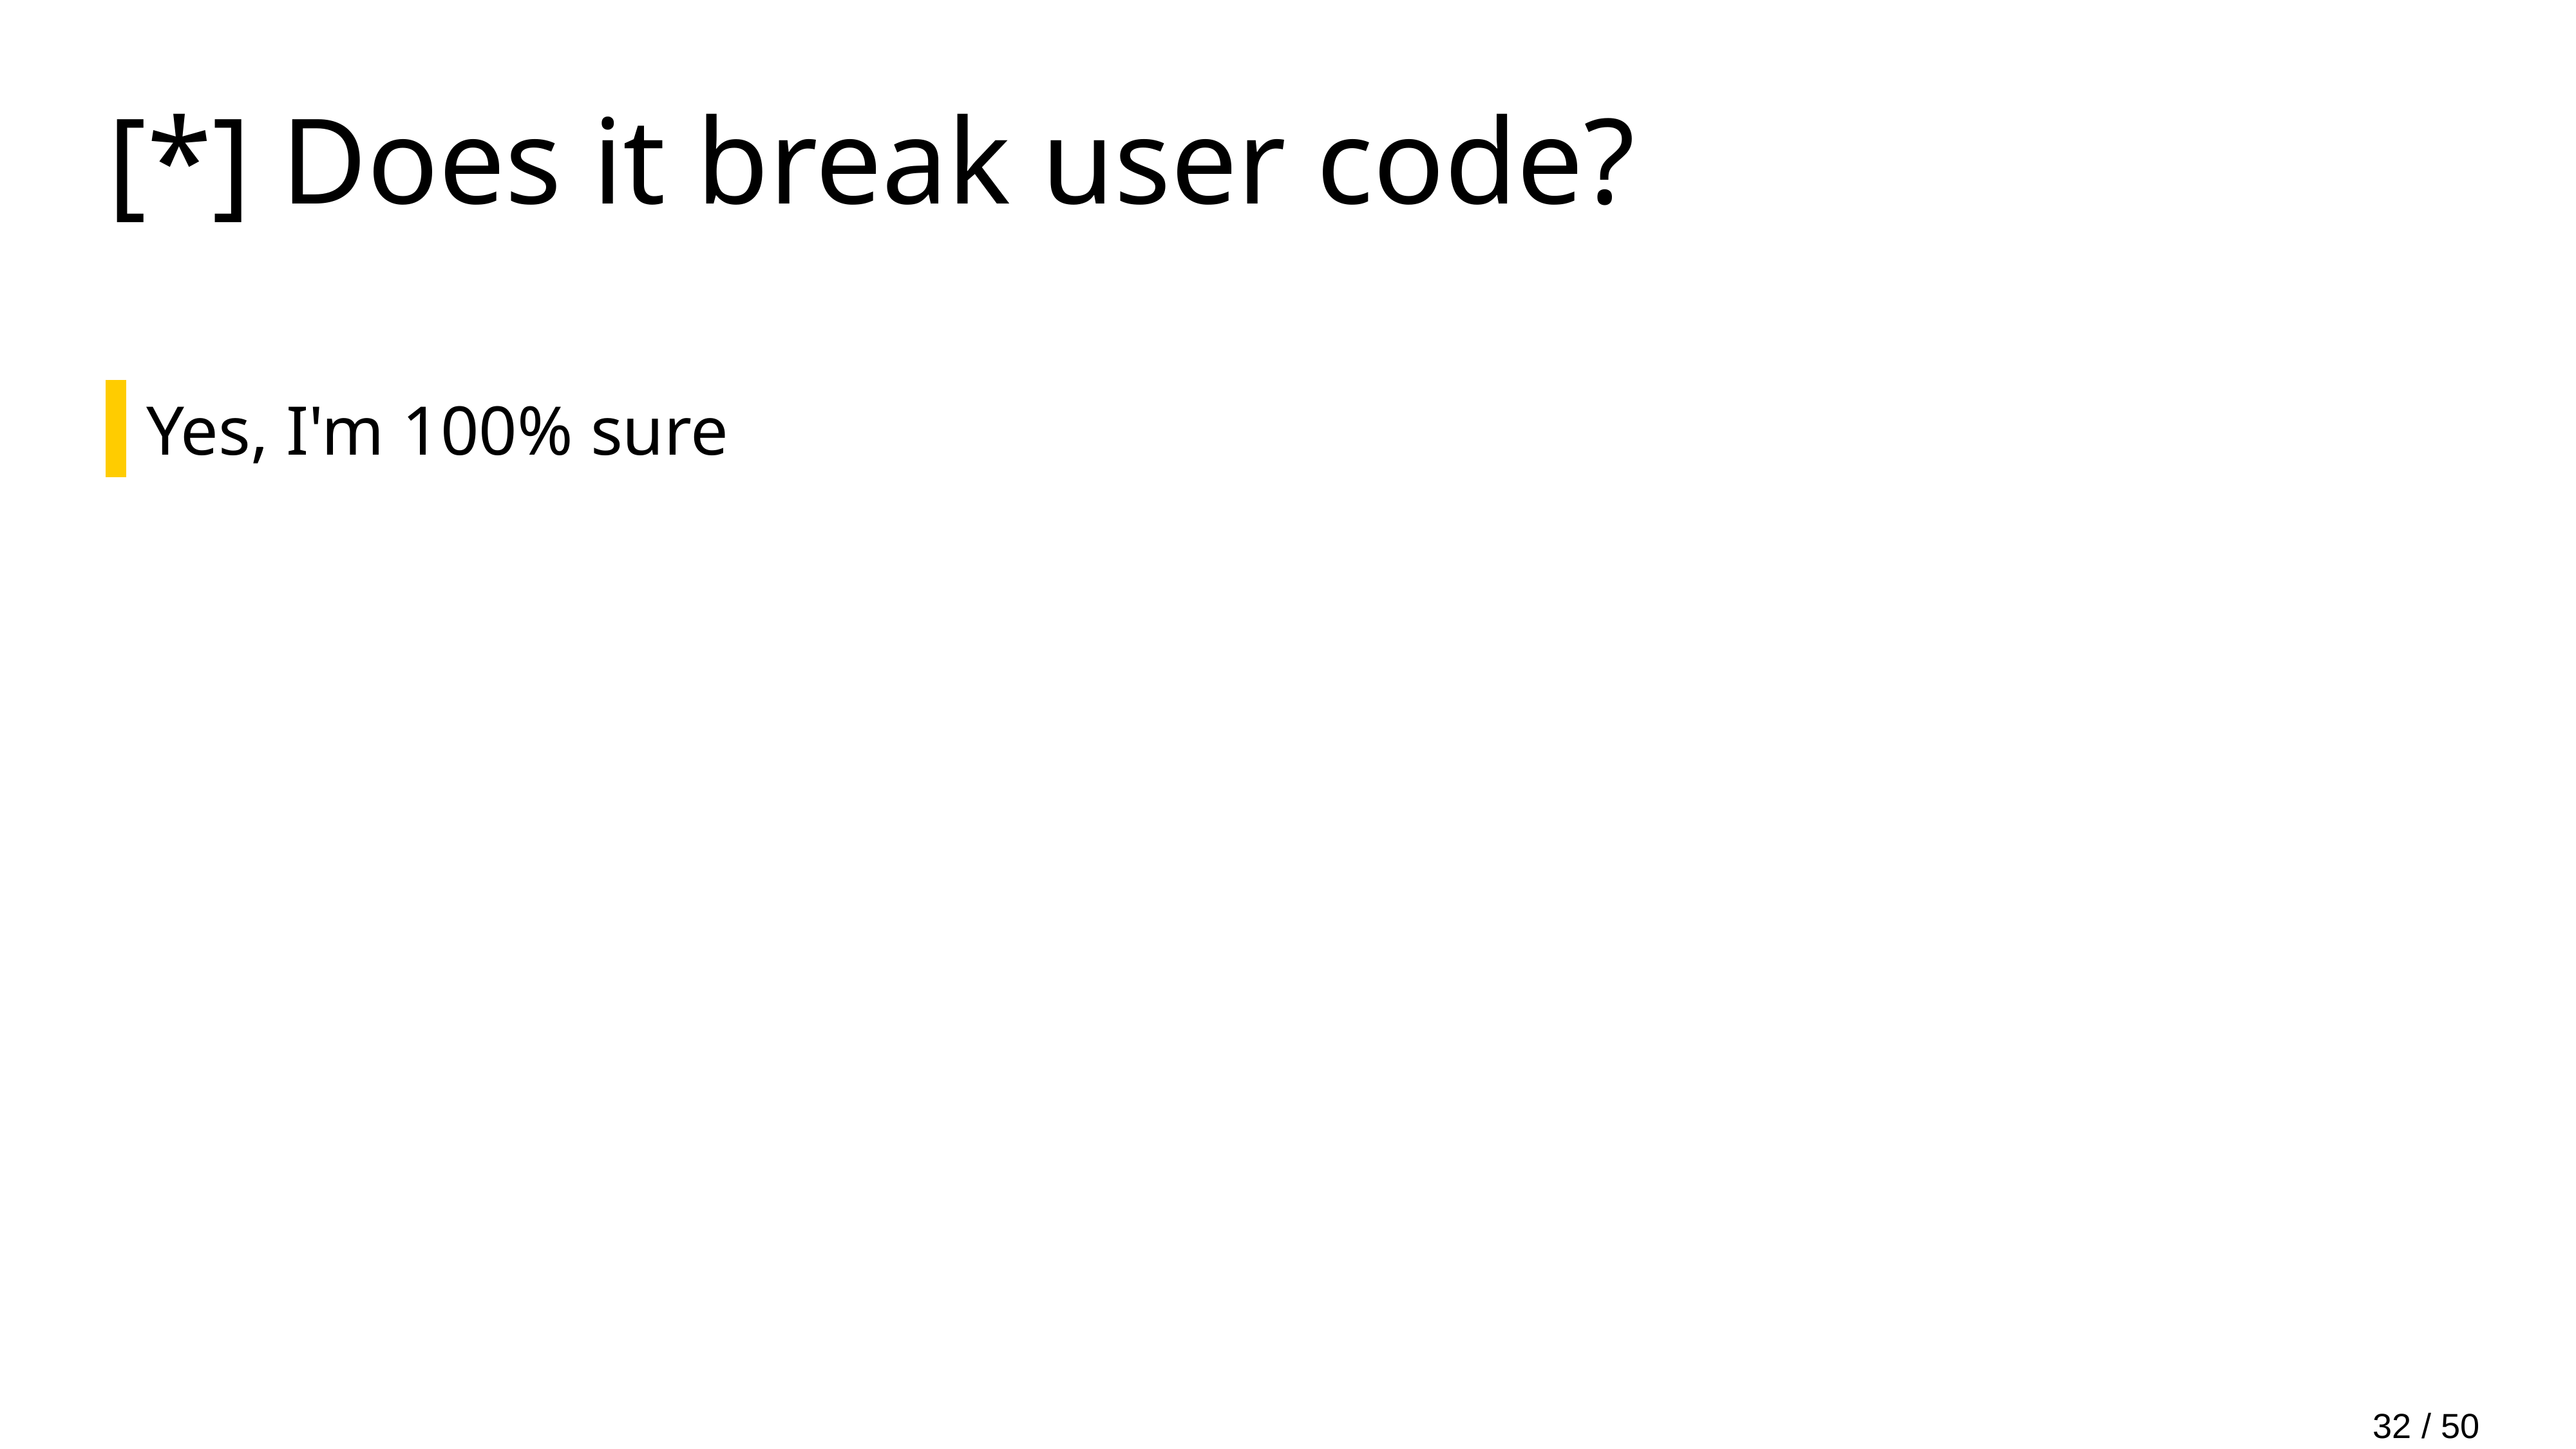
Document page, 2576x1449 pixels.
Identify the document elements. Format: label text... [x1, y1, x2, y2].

title [*] Does it break user code? [108, 80, 2468, 242]
text_box Yes, I'm 100% sure [96, 364, 2512, 1419]
text_box <number> / 50 [2363, 1402, 2576, 1449]
